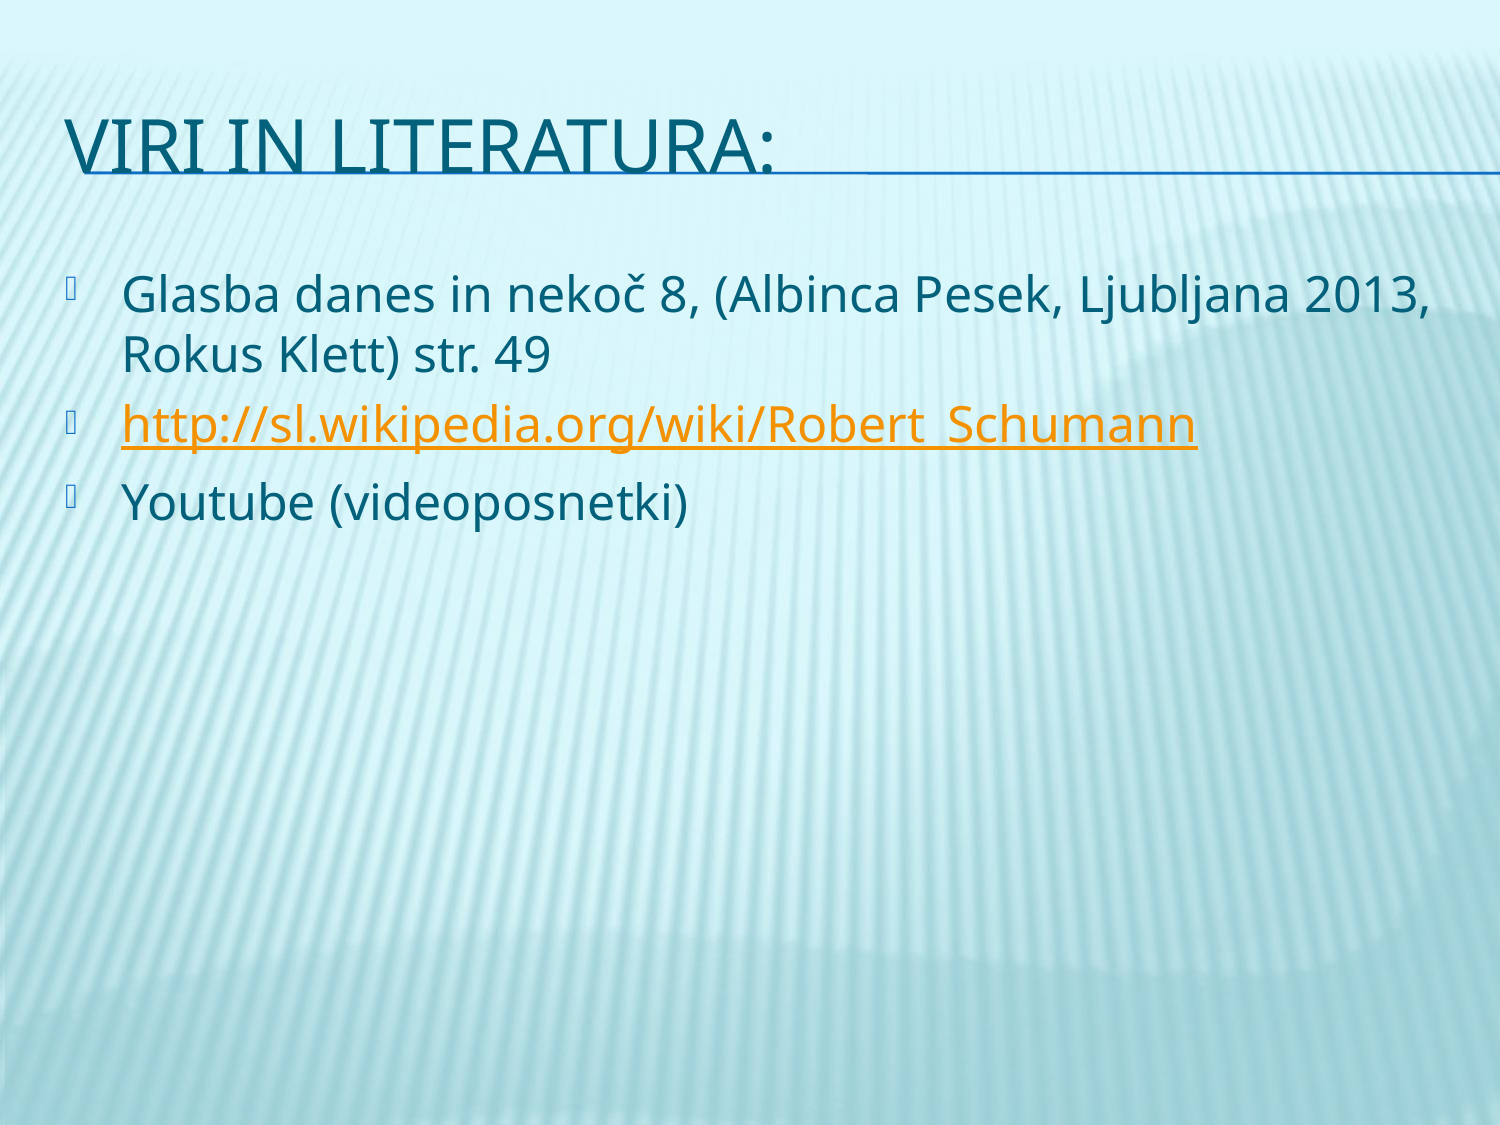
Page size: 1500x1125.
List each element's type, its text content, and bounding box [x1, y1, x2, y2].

title VIRI IN LITERATURA: [50, 75, 1475, 213]
picture [0, 0, 1500, 1125]
list Glasba danes in nekoč 8, (Albinca Pesek, Ljubljana 2013, Rokus Klett) str. 49 http://sl.wikipedia.org/wiki/Robert_Schumann Youtube (videoposnetki) [50, 254, 1475, 998]
